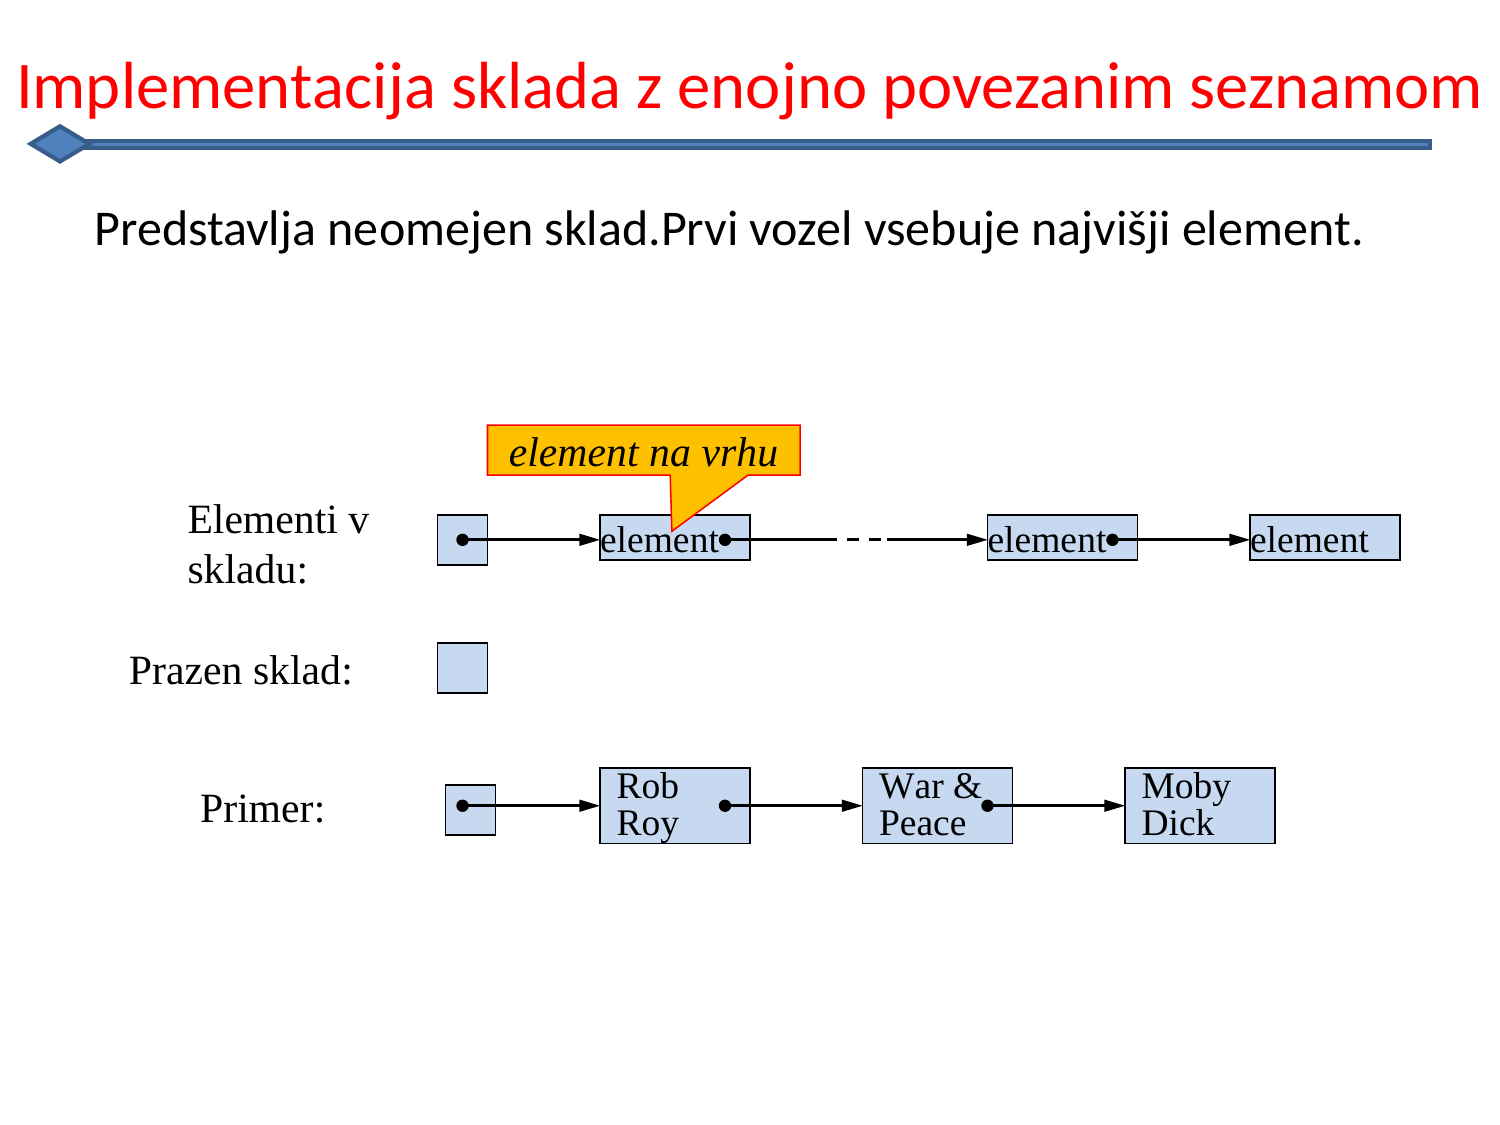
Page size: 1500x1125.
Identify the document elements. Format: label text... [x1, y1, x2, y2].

text_box Rob Roy [600, 768, 751, 844]
list Predstavlja neomejen sklad.Prvi vozel vsebuje najvišji element. [46, 187, 1424, 327]
title Implementacija sklada z enojno povezanim seznamom [0, 0, 1500, 170]
text_box Prazen sklad: [128, 643, 419, 694]
text_box Primer: [200, 780, 426, 831]
text_box War & Peace [862, 768, 1013, 844]
text_box Elementi v skladu: [187, 492, 407, 593]
text_box element [1250, 514, 1401, 560]
text_box element [987, 514, 1138, 560]
text_box [445, 785, 496, 836]
text_box element [600, 514, 751, 560]
text_box Moby Dick [1125, 768, 1276, 844]
text_box [437, 514, 488, 565]
text_box element na vrhu [487, 425, 801, 532]
text_box [437, 643, 488, 694]
